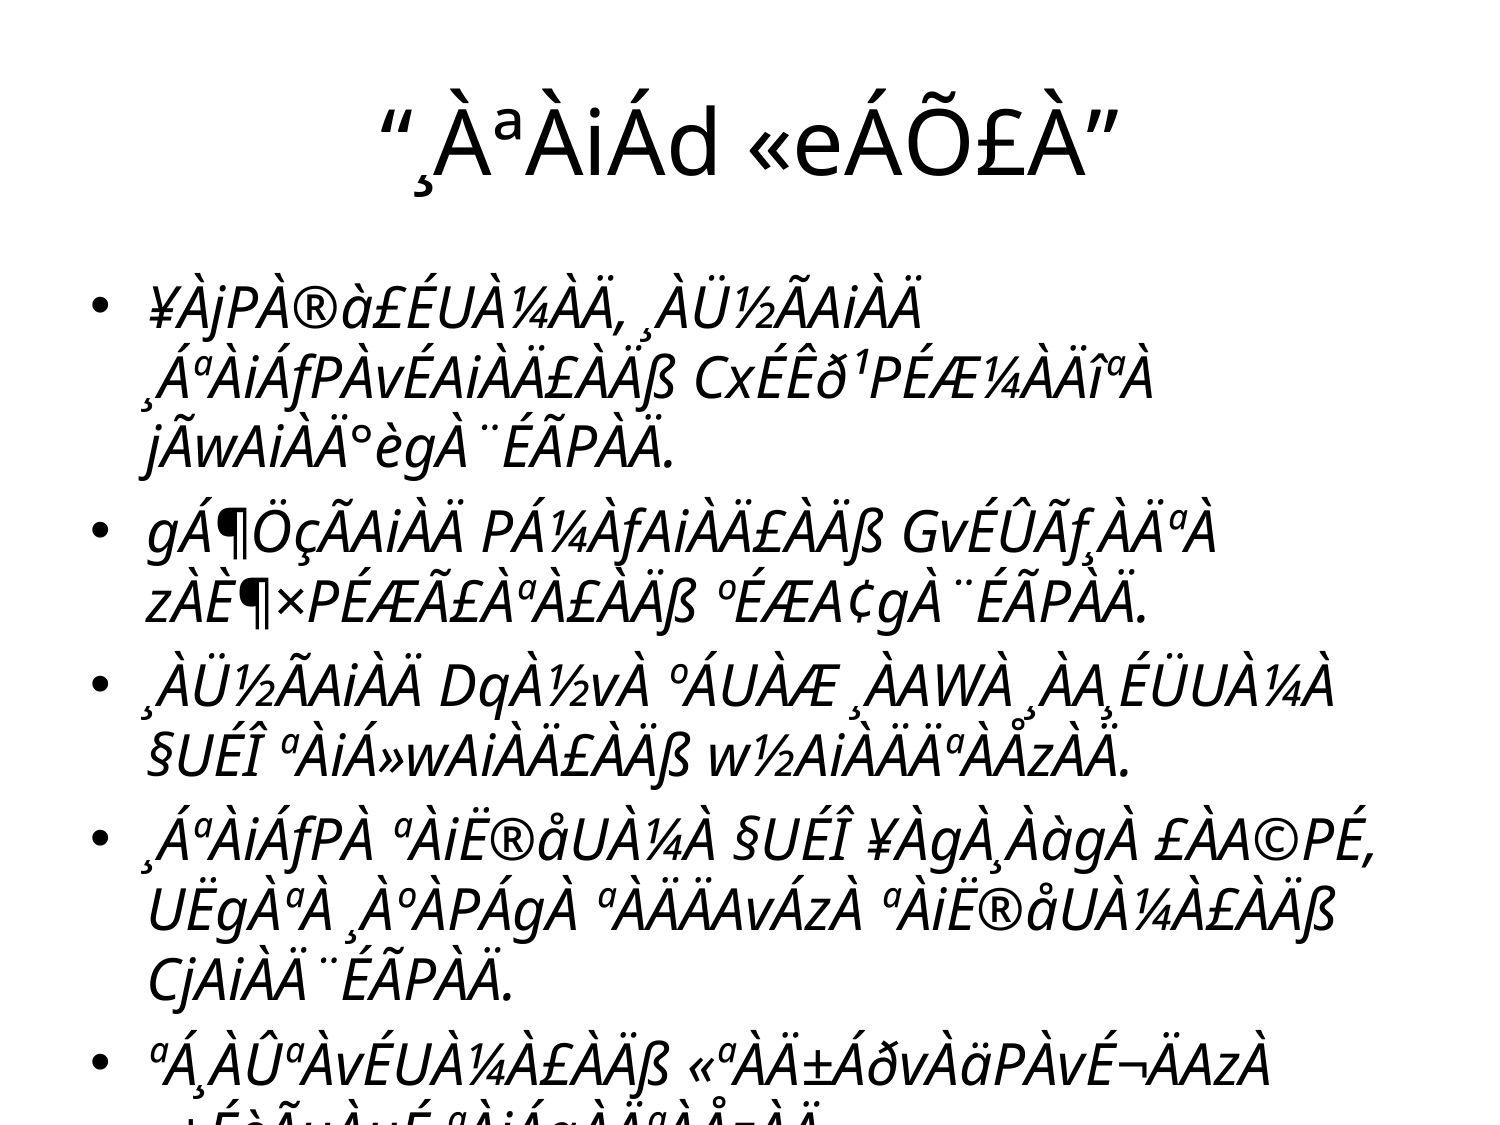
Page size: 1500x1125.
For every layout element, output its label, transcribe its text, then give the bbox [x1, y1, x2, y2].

title “¸ÀªÀiÁd «eÁÕ£À” [75, 45, 1426, 233]
list ¥ÀjPÀ®à£ÉUÀ¼ÀÄ, ¸ÀÜ½ÃAiÀÄ ¸ÁªÀiÁfPÀvÉAiÀÄ£ÀÄß CxÉÊð¹PÉÆ¼ÀÄîªÀ jÃwAiÀÄ°ègÀ¨ÉÃPÀÄ. gÁ¶ÖçÃAiÀÄ PÁ¼ÀfAiÀÄ£ÀÄß GvÉÛÃf¸ÀÄªÀ zÀÈ¶×PÉÆÃ£ÀªÀ£ÀÄß ºÉÆA¢gÀ¨ÉÃPÀÄ. ¸ÀÜ½ÃAiÀÄ DqÀ½vÀ ºÁUÀÆ ¸ÀAWÀ ¸ÀA¸ÉÜUÀ¼À §UÉÎ ªÀiÁ»wAiÀÄ£ÀÄß w½AiÀÄÄªÀÅzÀÄ. ¸ÁªÀiÁfPÀ ªÀiË®åUÀ¼À §UÉÎ ¥ÀgÀ¸ÀàgÀ £ÀA©PÉ, UËgÀªÀ ¸ÀºÀPÁgÀ ªÀÄÄAvÁzÀ ªÀiË®åUÀ¼À£ÀÄß CjAiÀÄ¨ÉÃPÀÄ. ªÁ¸ÀÛªÀvÉUÀ¼À£ÀÄß «ªÀÄ±ÁðvÀäPÀvÉ¬ÄAzÀ «±ÉèÃµÀuÉ ªÀiÁqÀÄªÀÅzÀÄ. [75, 262, 1426, 1006]
